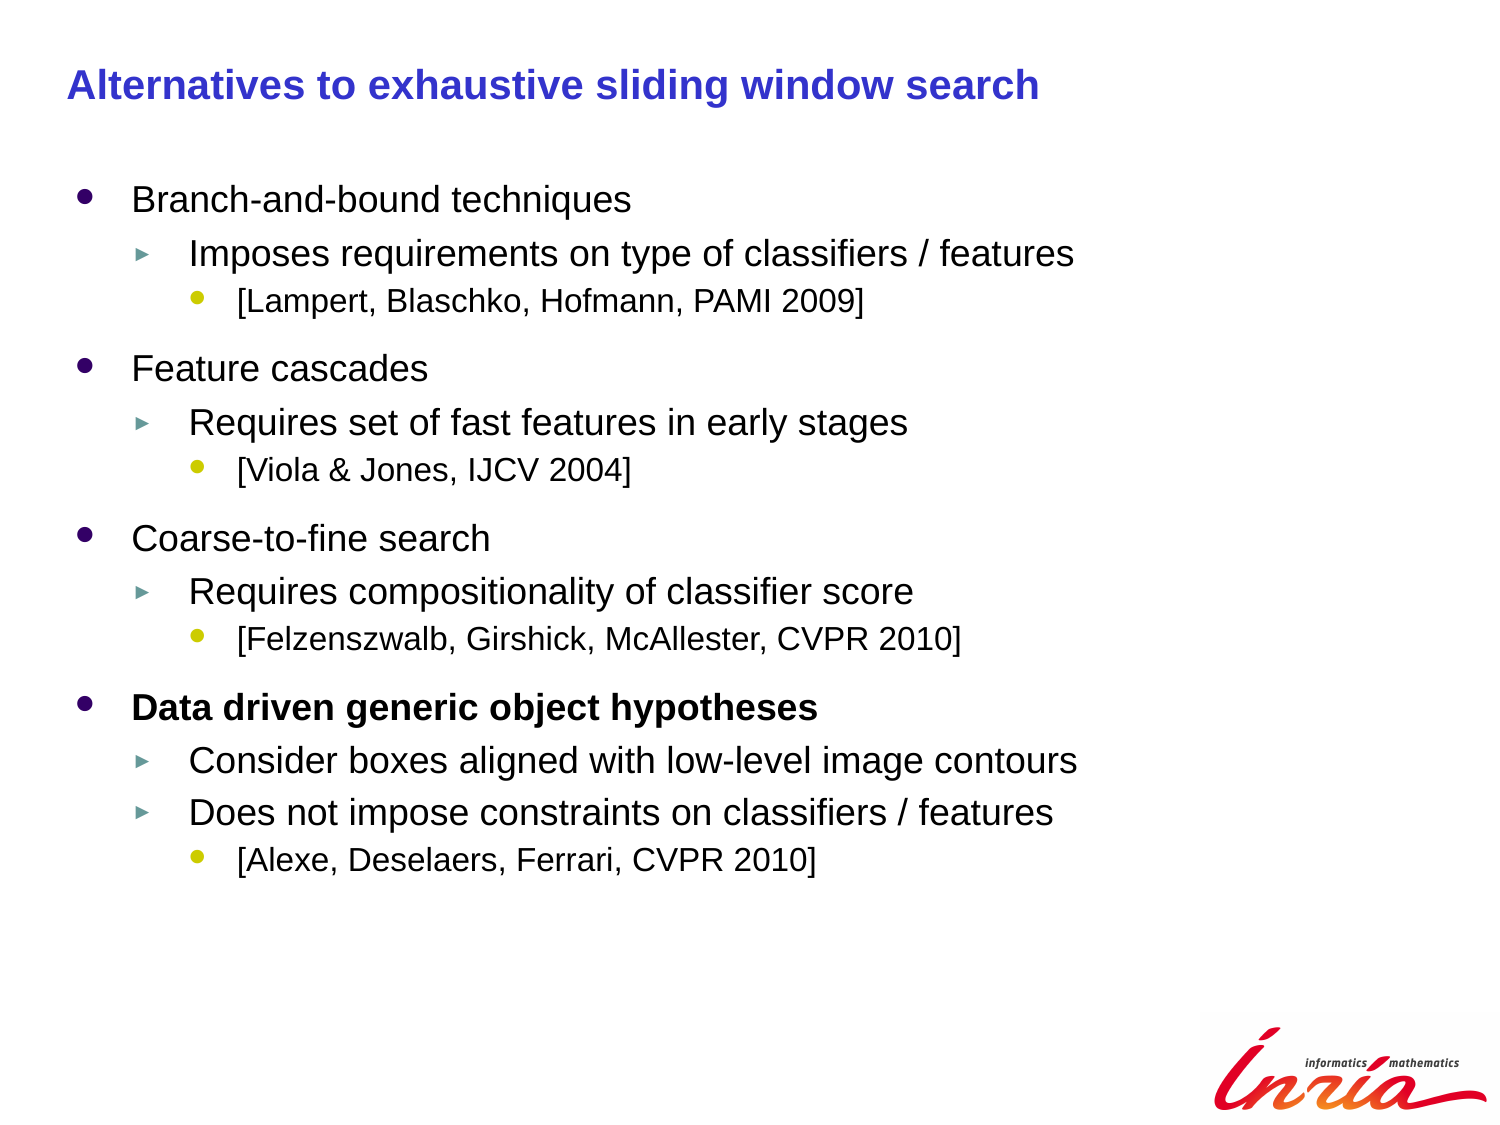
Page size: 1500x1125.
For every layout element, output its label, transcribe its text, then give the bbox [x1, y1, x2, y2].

title Alternatives to exhaustive sliding window search [51, 46, 1459, 123]
picture [1200, 1012, 1500, 1125]
list Branch-and-bound techniques Imposes requirements on type of classifiers / features [Lampert, Blaschko, Hofmann, PAMI 2009] Feature cascades Requires set of fast features in early stages [Viola & Jones, IJCV 2004] Coarse-to-fine search Requires compositionality of classifier score [Felzenszwalb, Girshick, McAllester, CVPR 2010] Data driven generic object hypotheses Consider boxes aligned with low-level image contours Does not impose constraints on classifiers / features [Alexe, Deselaers, Ferrari, CVPR 2010] [75, 178, 1425, 971]
